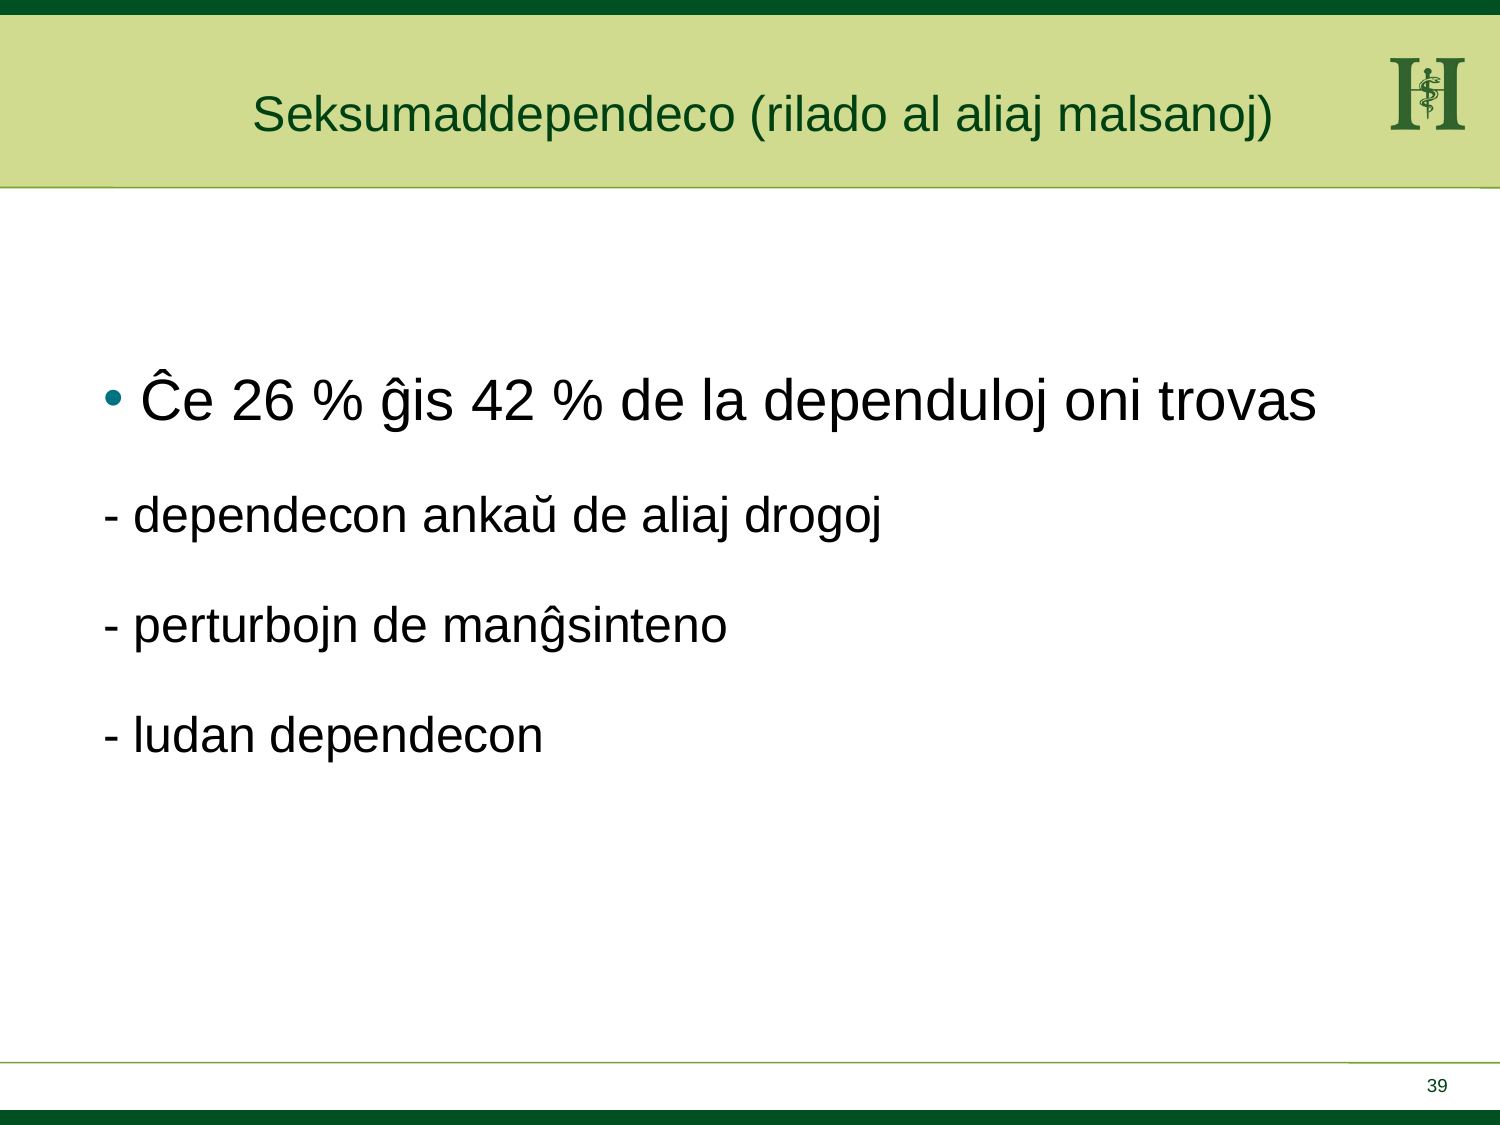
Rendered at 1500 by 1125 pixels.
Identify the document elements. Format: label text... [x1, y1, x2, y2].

title Seksumaddependeco (rilado al aliaj malsanoj) [52, 29, 1447, 194]
text_box Ĉe 26 % ĝis 42 % de la dependuloj oni trovas - dependecon ankaŭ de aliaj drogoj - perturbojn de manĝsinteno - ludan dependecon [88, 354, 1454, 1105]
picture [0, 15, 1500, 186]
